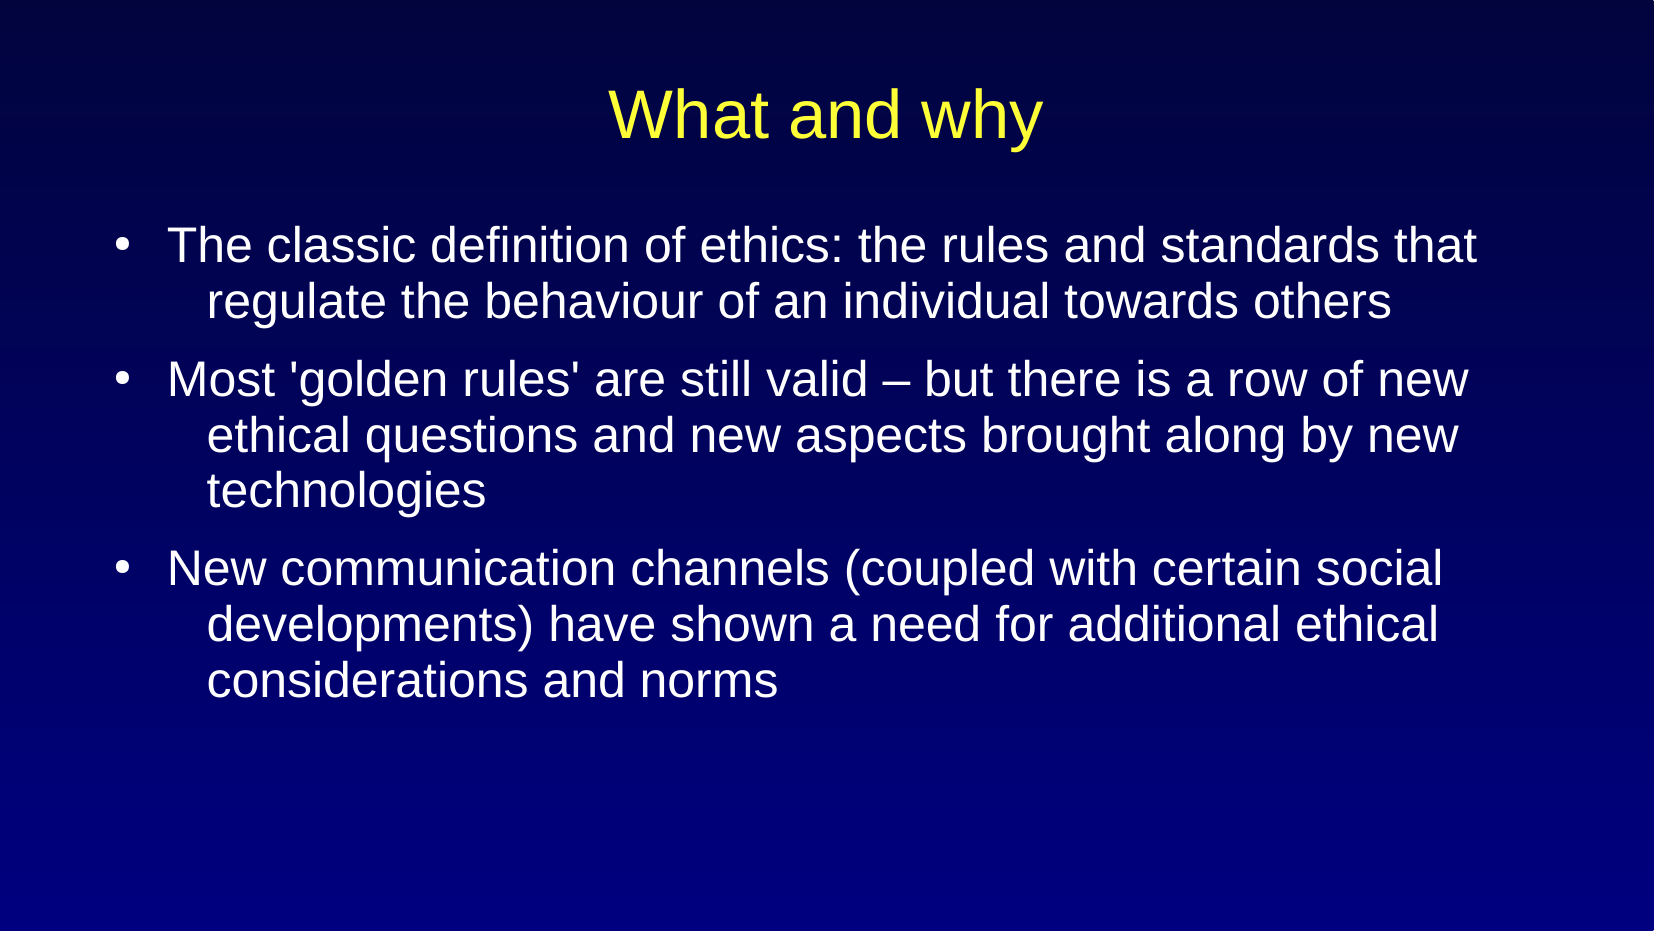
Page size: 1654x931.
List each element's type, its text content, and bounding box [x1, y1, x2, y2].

list The classic definition of ethics: the rules and standards that regulate the behaviour of an individual towards others Most 'golden rules' are still valid – but there is a row of new ethical questions and new aspects brought along by new technologies New communication channels (coupled with certain social developments) have shown a need for additional ethical considerations and norms [82, 217, 1571, 758]
title What and why [82, 37, 1571, 193]
